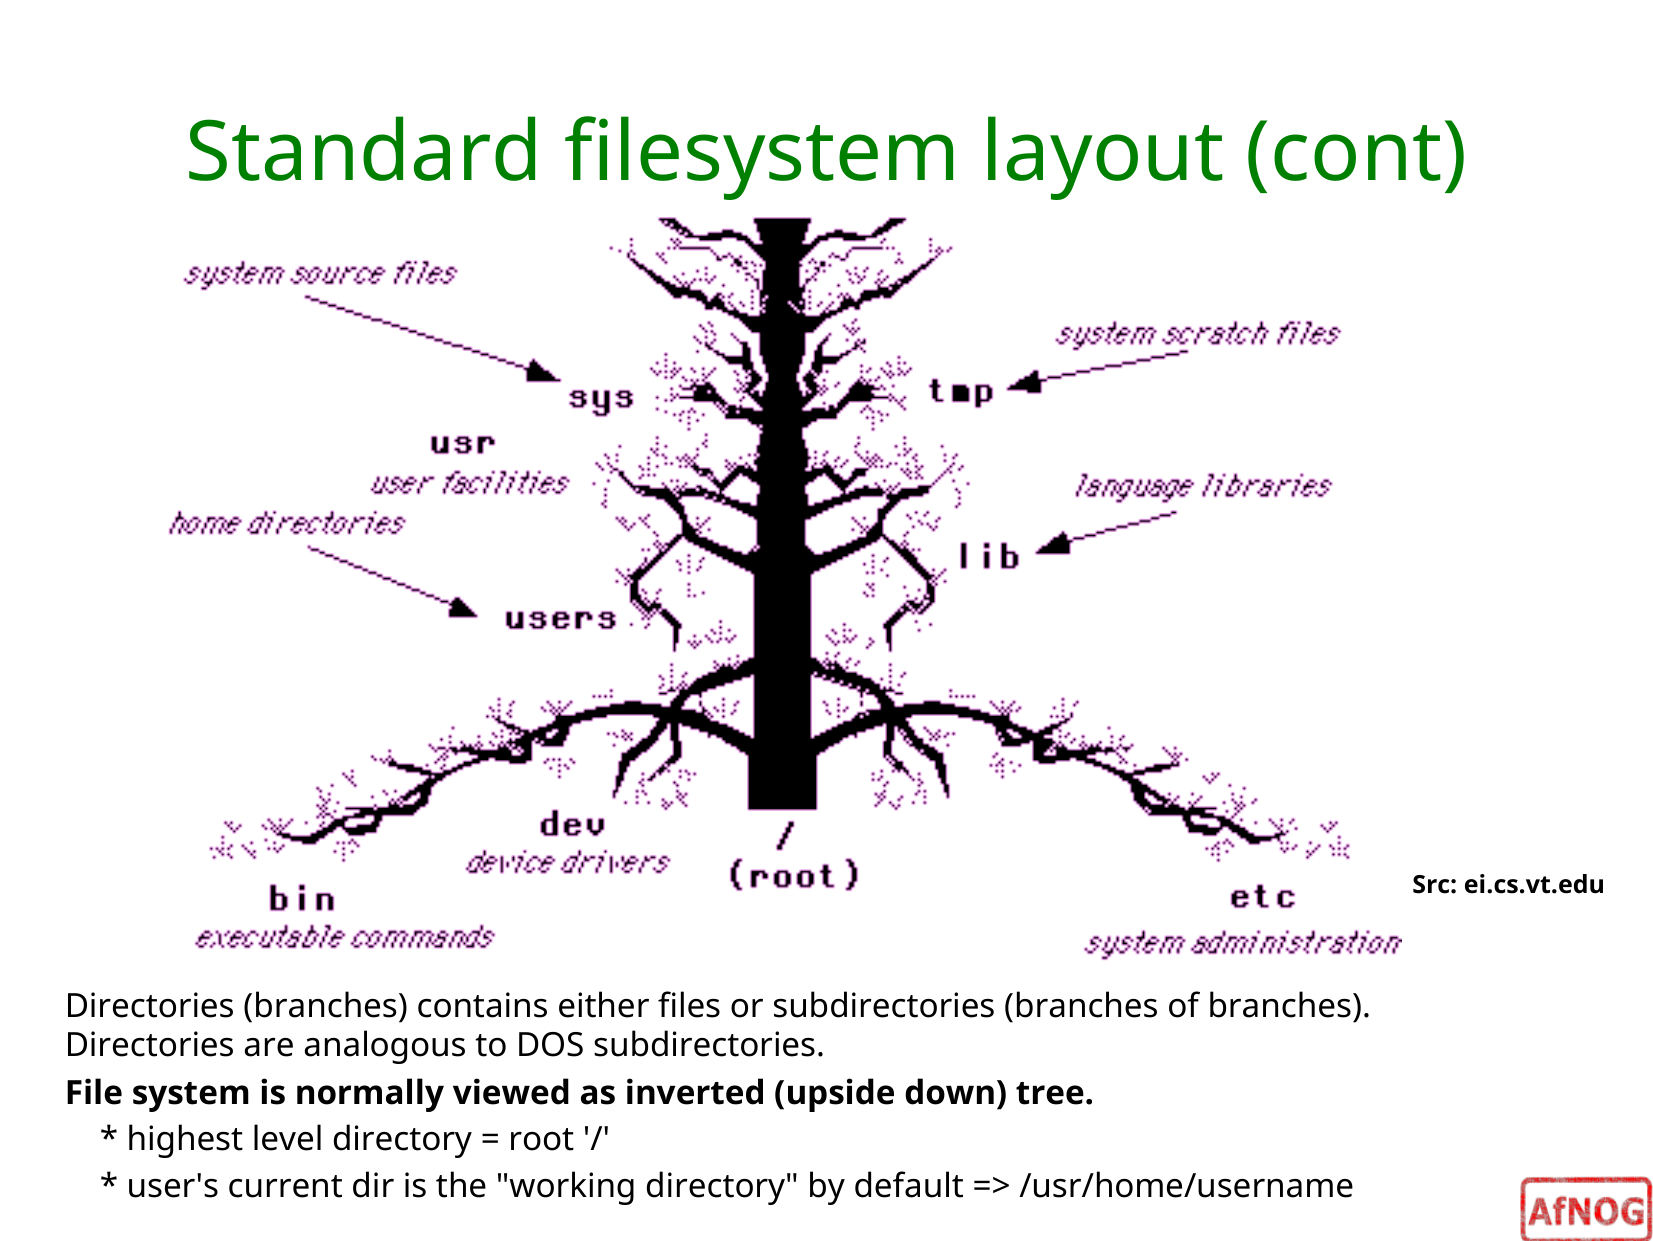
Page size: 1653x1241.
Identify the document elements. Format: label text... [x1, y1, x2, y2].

picture [1519, 1175, 1653, 1241]
text_box Src: ei.cs.vt.edu [1412, 868, 1643, 899]
text_box Standard filesystem layout (cont) [121, 46, 1534, 254]
picture [159, 216, 1402, 966]
text_box Directories (branches) contains either files or subdirectories (branches of branches). Directories are analogous to DOS subdirectories. File system is normally viewed as inverted (upside down) tree. * highest level directory = root '/' * user's current dir is the "working directory" by default => /usr/home/username [64, 985, 1498, 1210]
